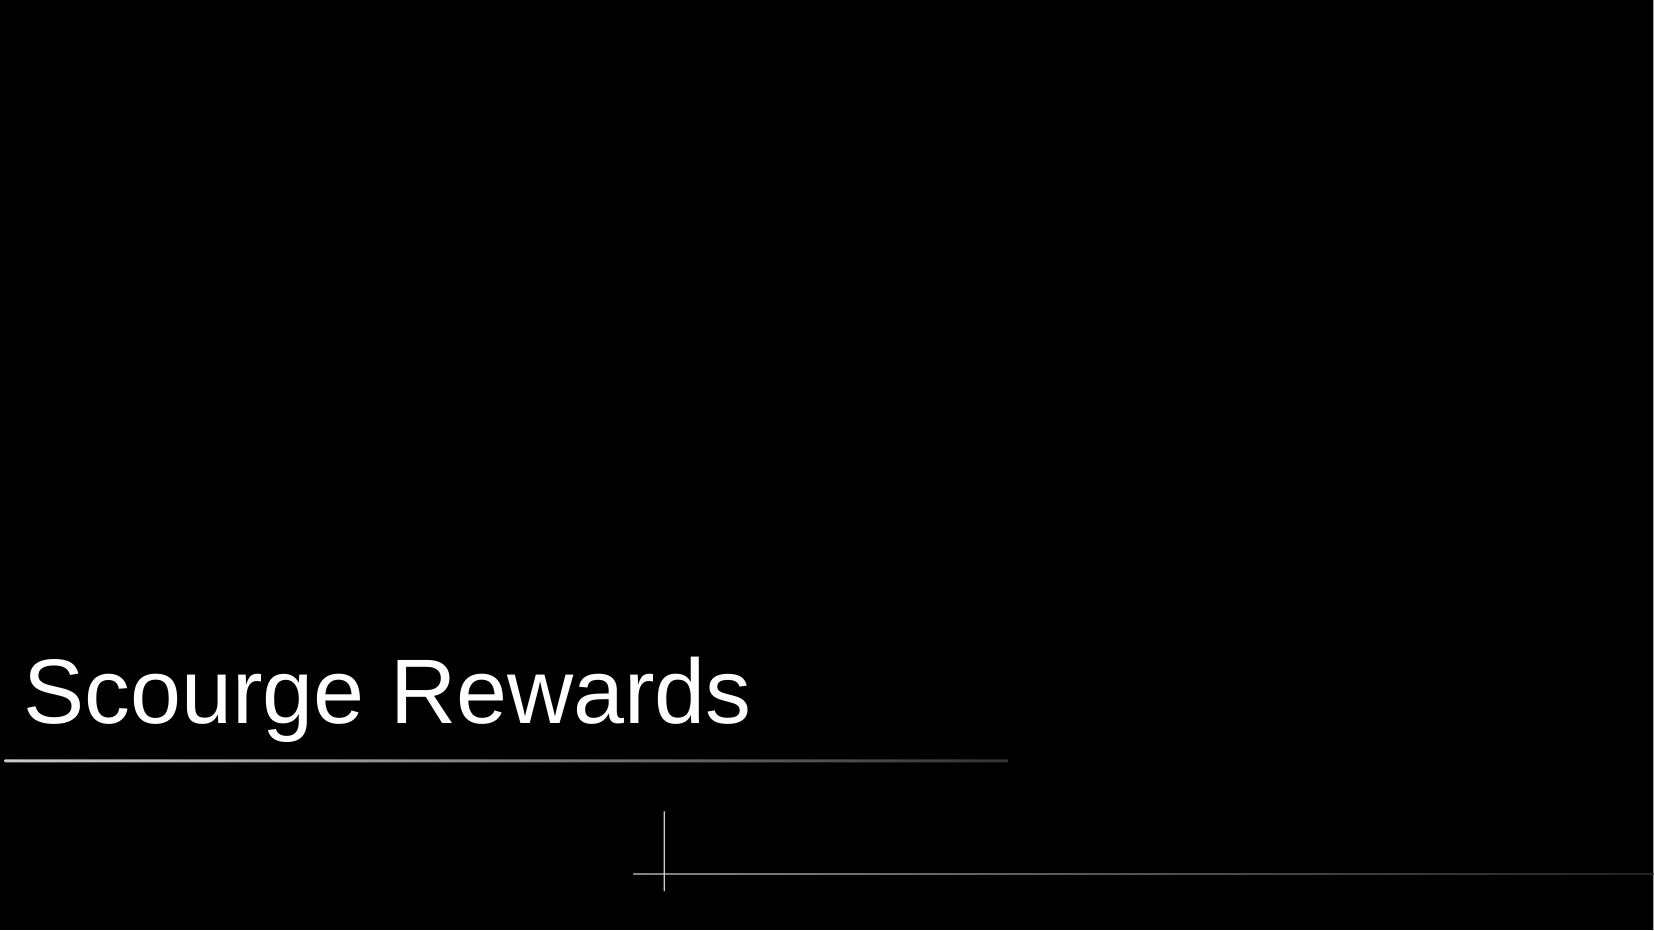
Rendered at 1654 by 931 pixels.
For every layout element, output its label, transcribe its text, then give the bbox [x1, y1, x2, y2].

title Scourge Rewards [23, 637, 1501, 746]
